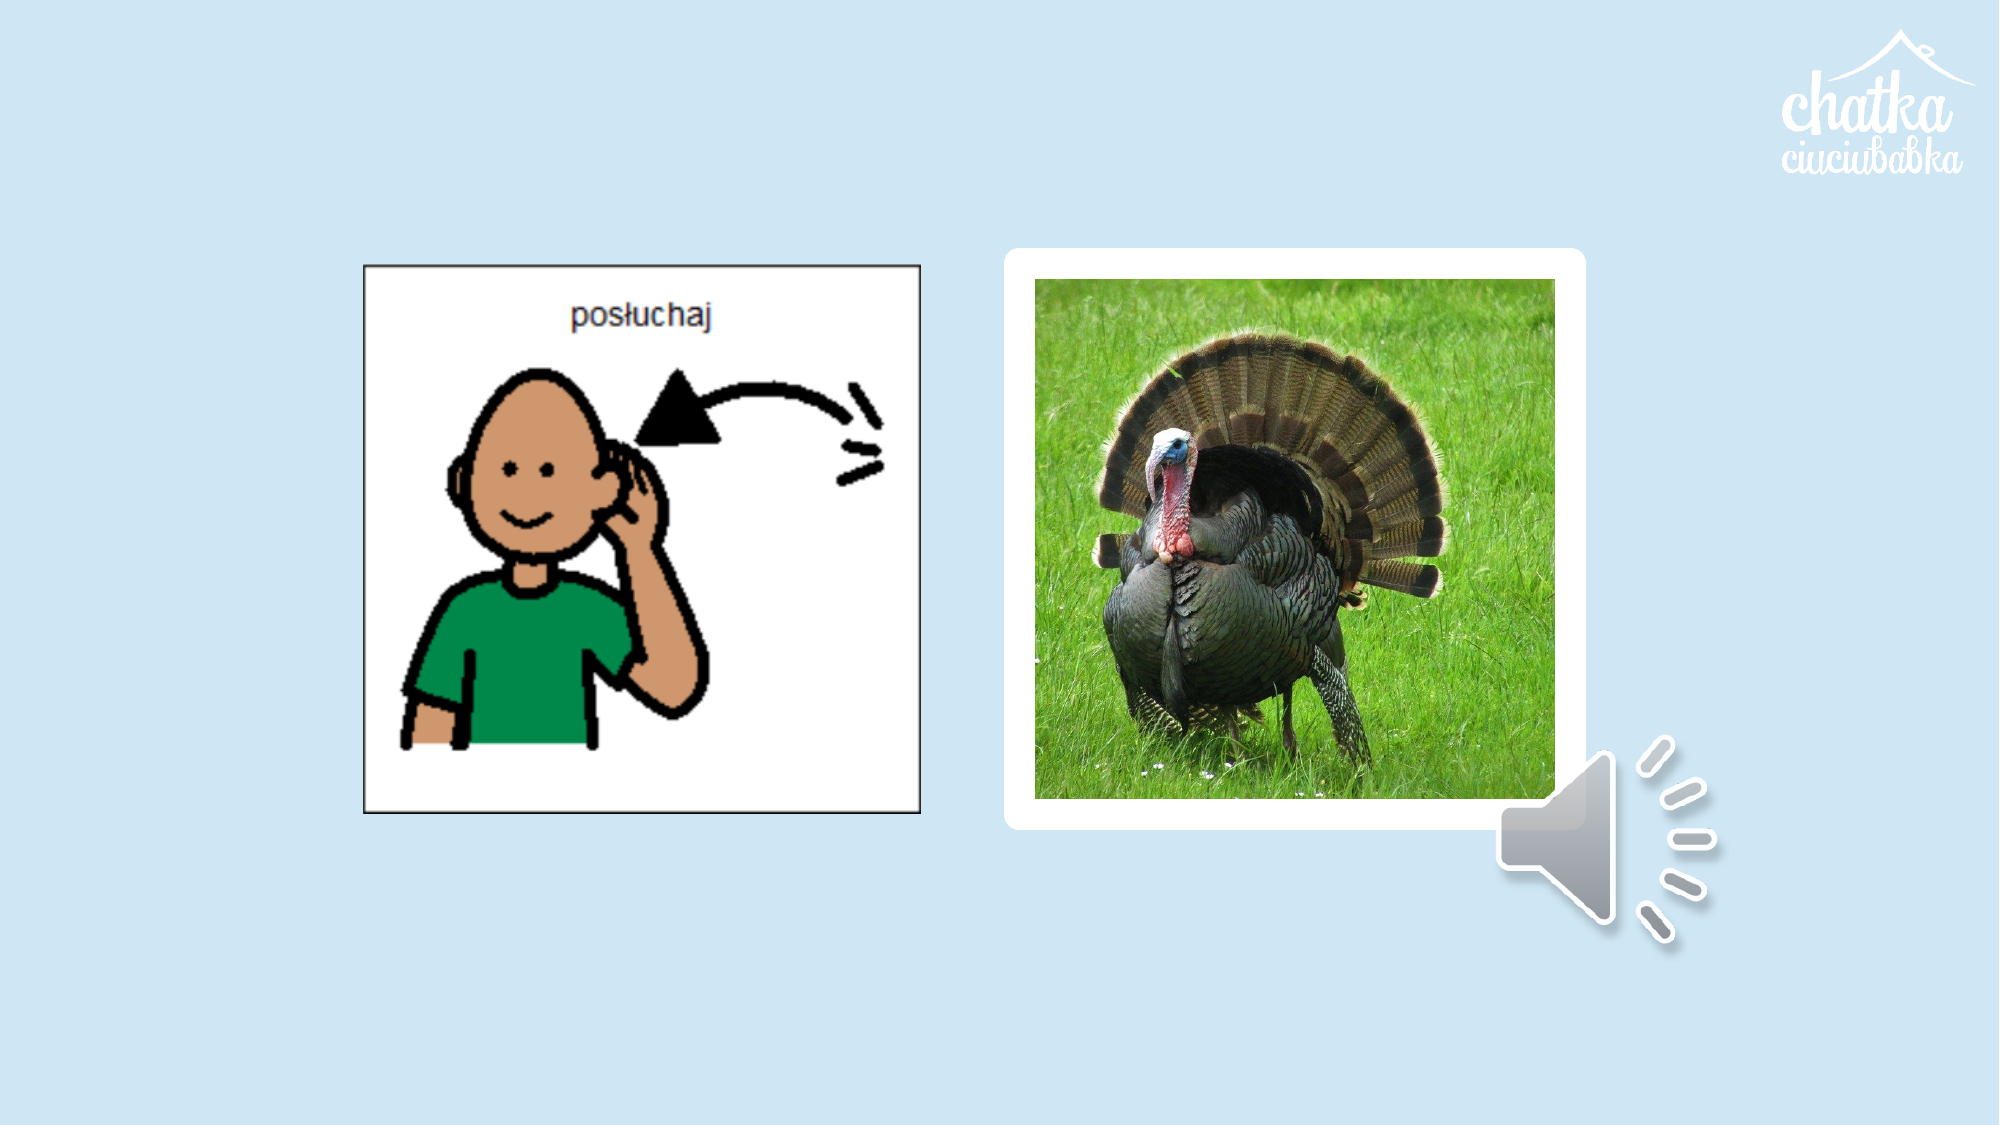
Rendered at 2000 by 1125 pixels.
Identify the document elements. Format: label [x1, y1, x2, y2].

picture [363, 264, 921, 814]
picture [1035, 278, 1730, 964]
picture [1755, 5, 1991, 241]
